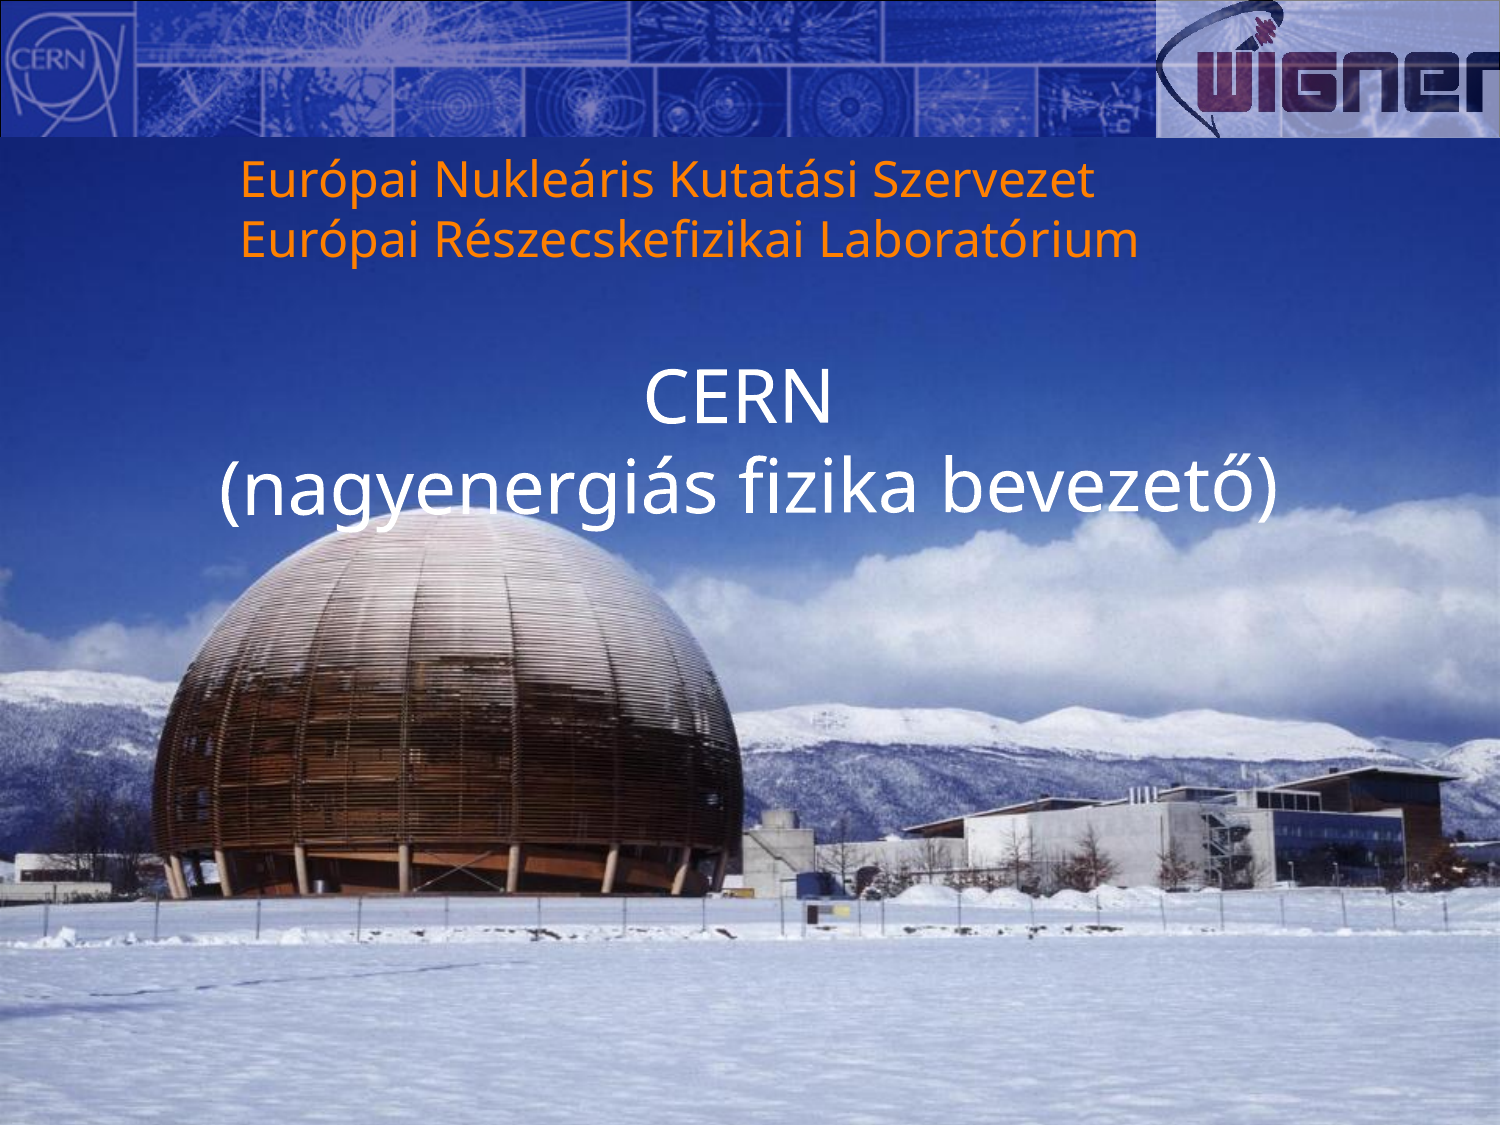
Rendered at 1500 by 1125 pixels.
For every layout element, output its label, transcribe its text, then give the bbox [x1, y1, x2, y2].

text_box CERN (nagyenergiás fizika bevezető) [15, 314, 1482, 562]
picture [1156, 0, 1500, 138]
picture [0, 137, 1500, 1125]
text_box Európai Nukleáris Kutatási Szervezet Európai Részecskefizikai Laboratórium [225, 113, 1500, 301]
